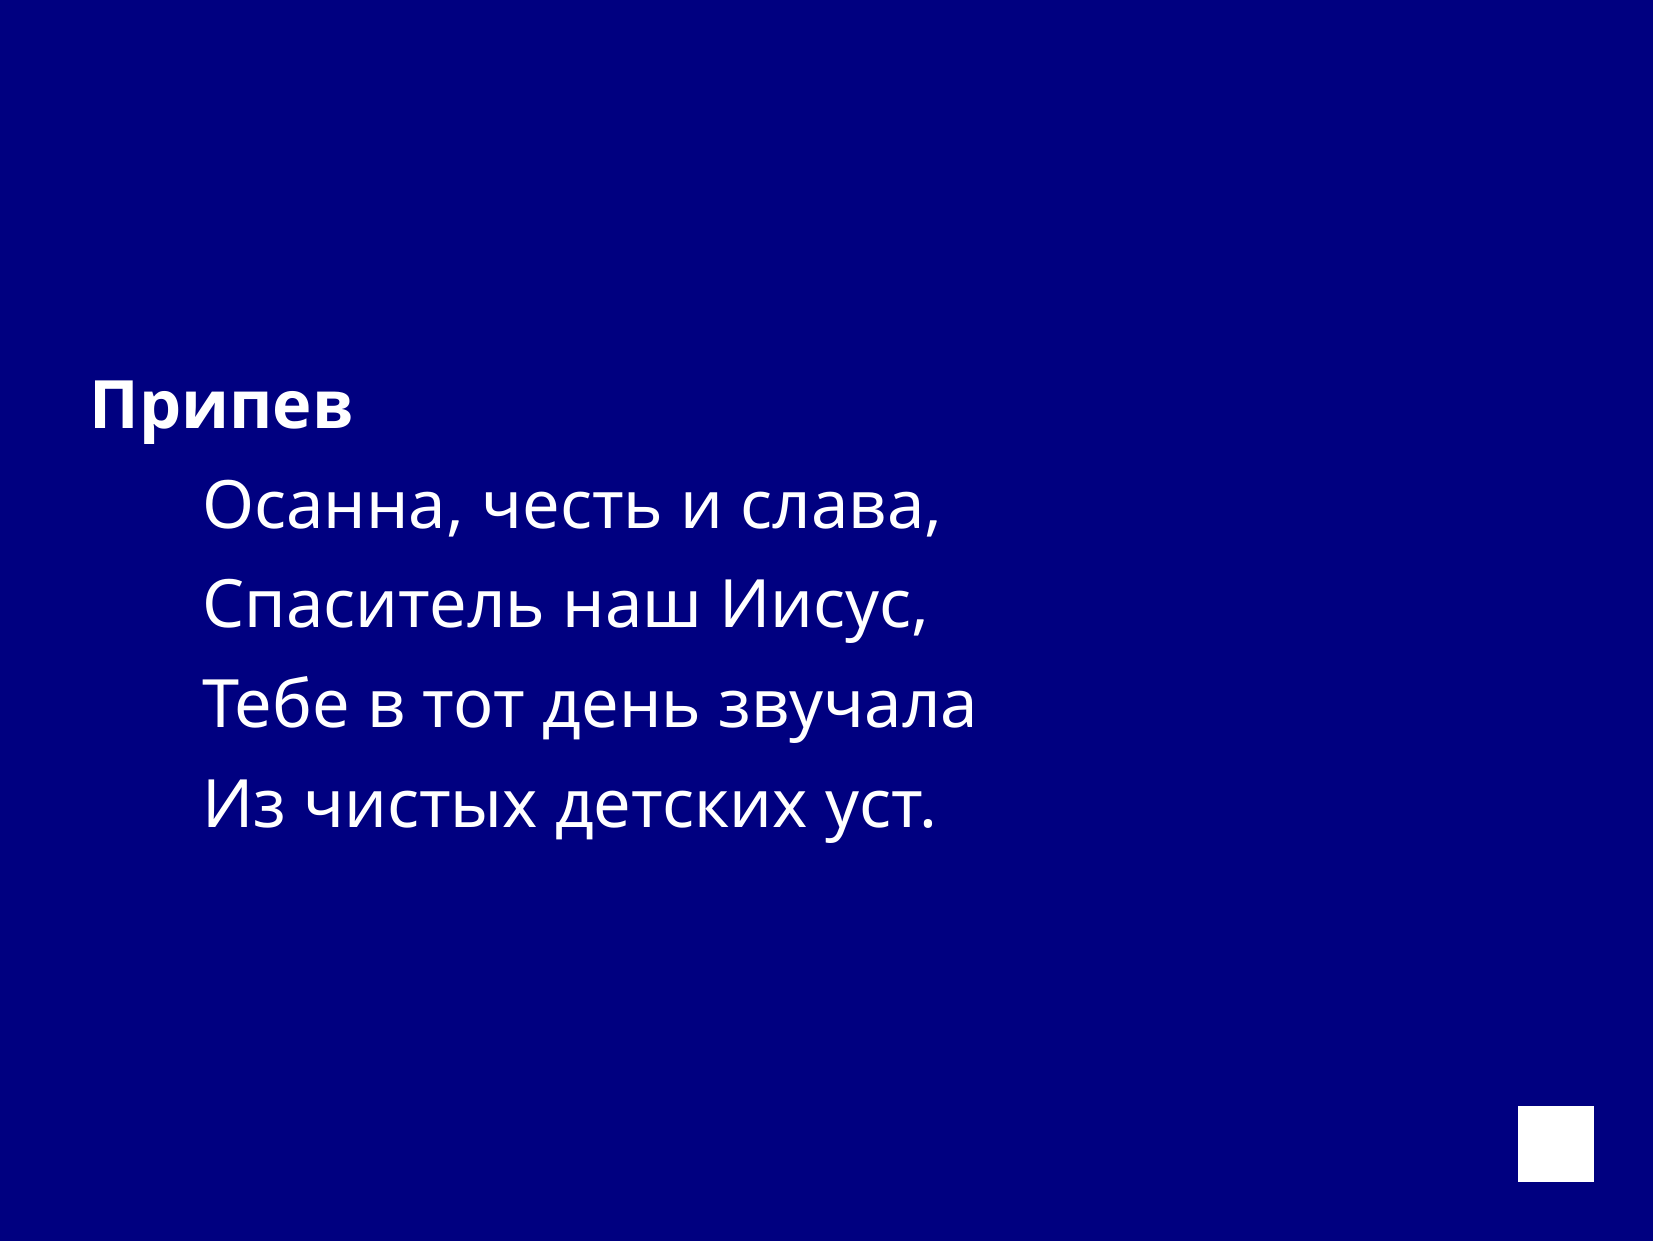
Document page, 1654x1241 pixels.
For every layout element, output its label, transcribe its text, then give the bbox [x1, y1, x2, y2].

text_box [1518, 1106, 1594, 1182]
text_box Припев Осанна, честь и слава, Спаситель наш Иисус, Тебе в тот день звучала Из чистых детских уст. [75, 150, 1576, 1163]
